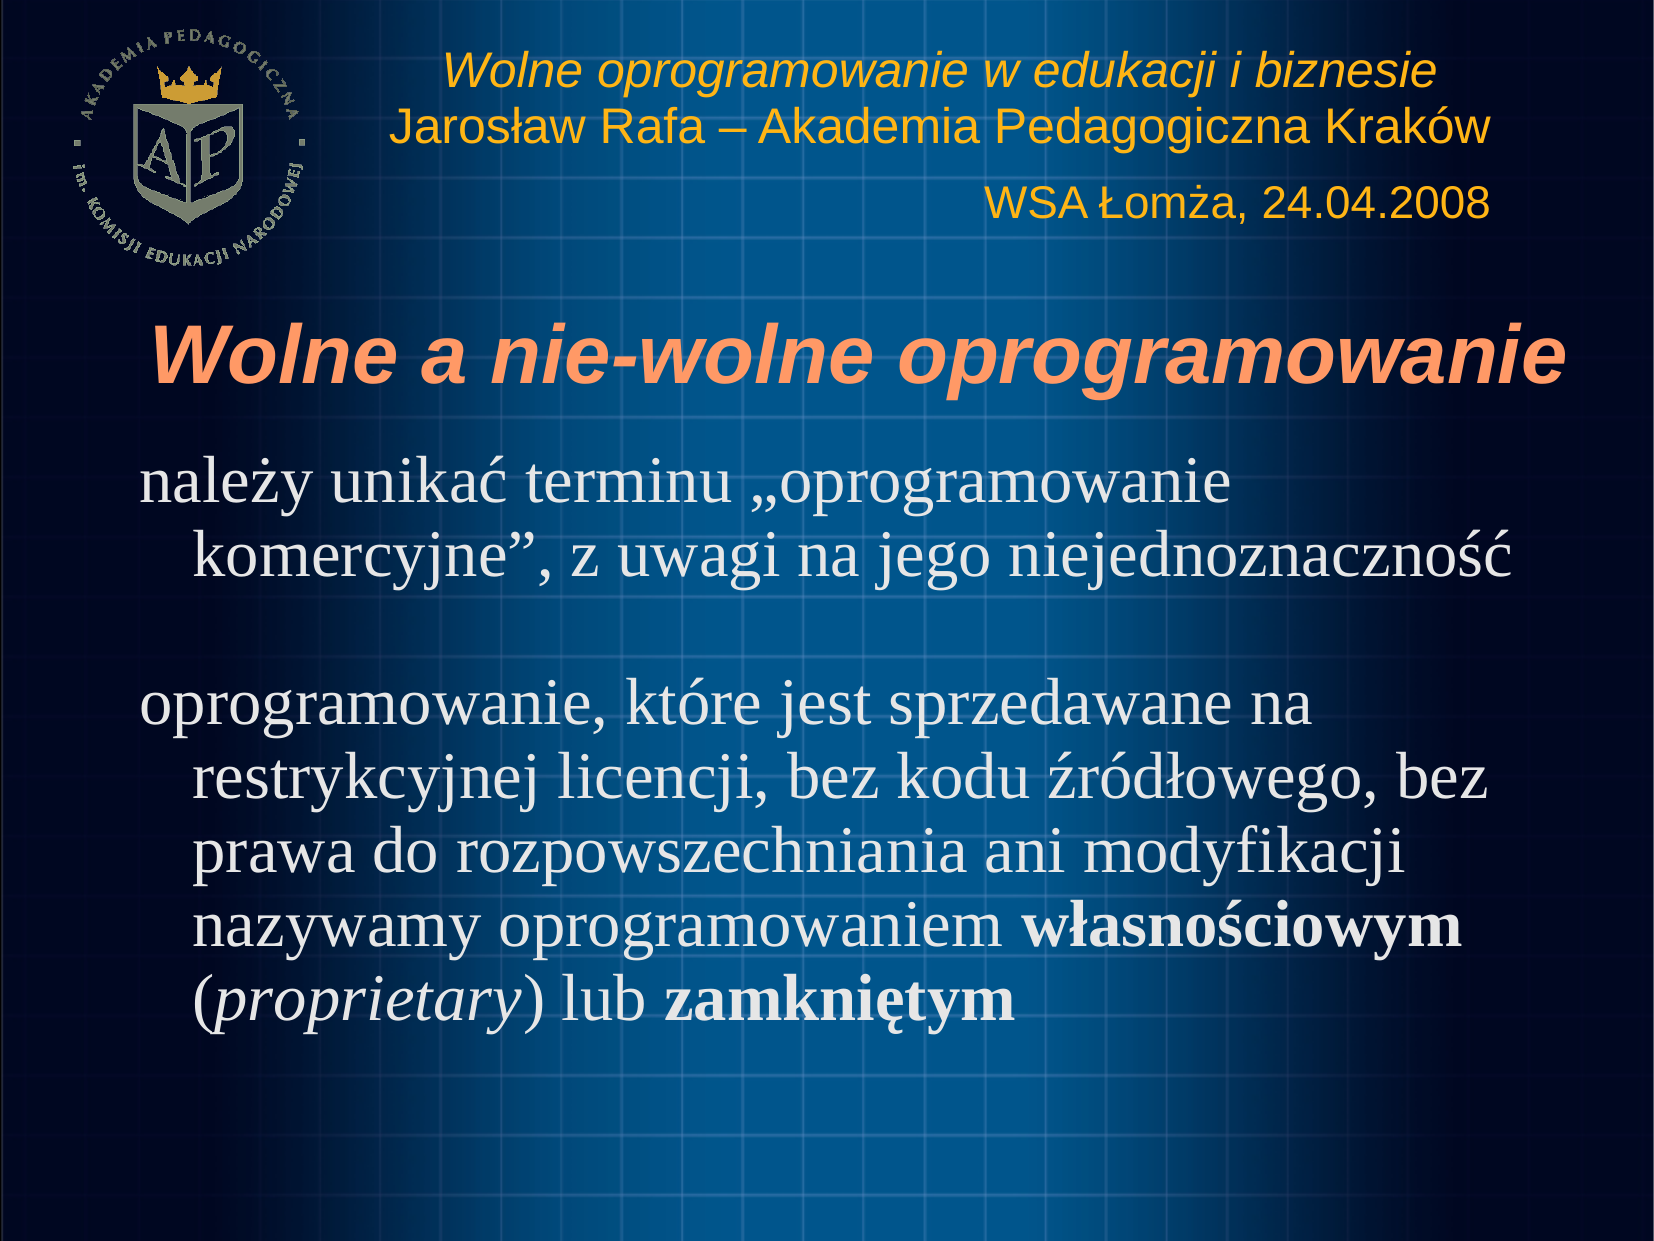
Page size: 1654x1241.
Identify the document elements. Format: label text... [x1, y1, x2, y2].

list należy unikać terminu „oprogramowanie komercyjne”, z uwagi na jego niejednoznaczność oprogramowanie, które jest sprzedawane na restrykcyjnej licencji, bez kodu źródłowego, bez prawa do rozpowszechniania ani modyfikacji nazywamy oprogramowaniem własnościowym (proprietary) lub zamkniętym [121, 442, 1595, 1118]
title Wolne a nie-wolne oprogramowanie [123, 302, 1595, 407]
picture [0, 0, 1654, 1241]
